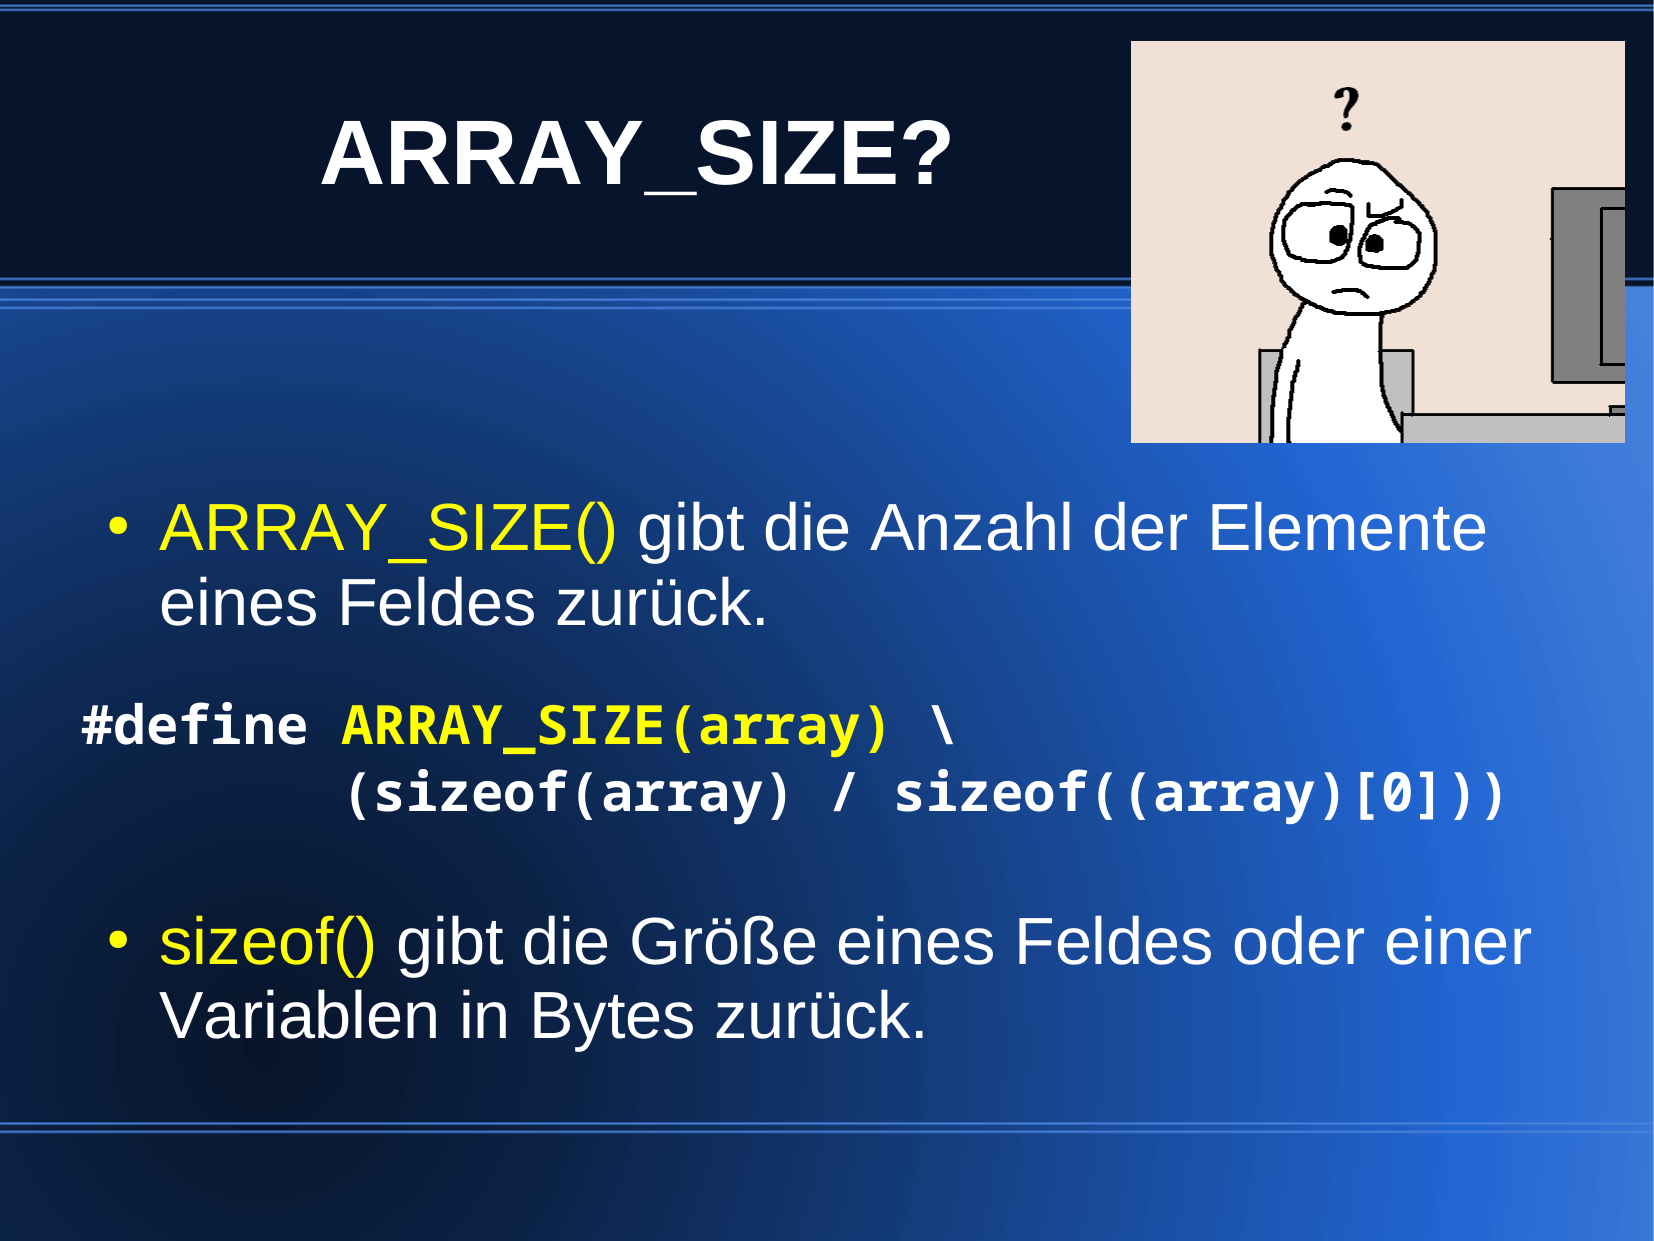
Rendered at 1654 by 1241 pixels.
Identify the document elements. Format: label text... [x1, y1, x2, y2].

list #define ARRAY_SIZE(array) \ (sizeof(array) / sizeof((array)[0])) [81, 715, 1570, 842]
list sizeof() gibt die Größe eines Feldes oder einer Variablen in Bytes zurück. [88, 903, 1577, 1054]
picture [0, 0, 1654, 1241]
list ARRAY_SIZE() gibt die Anzahl der Elemente eines Feldes zurück. [88, 490, 1577, 640]
title ARRAY_SIZE? [0, 49, 1131, 257]
